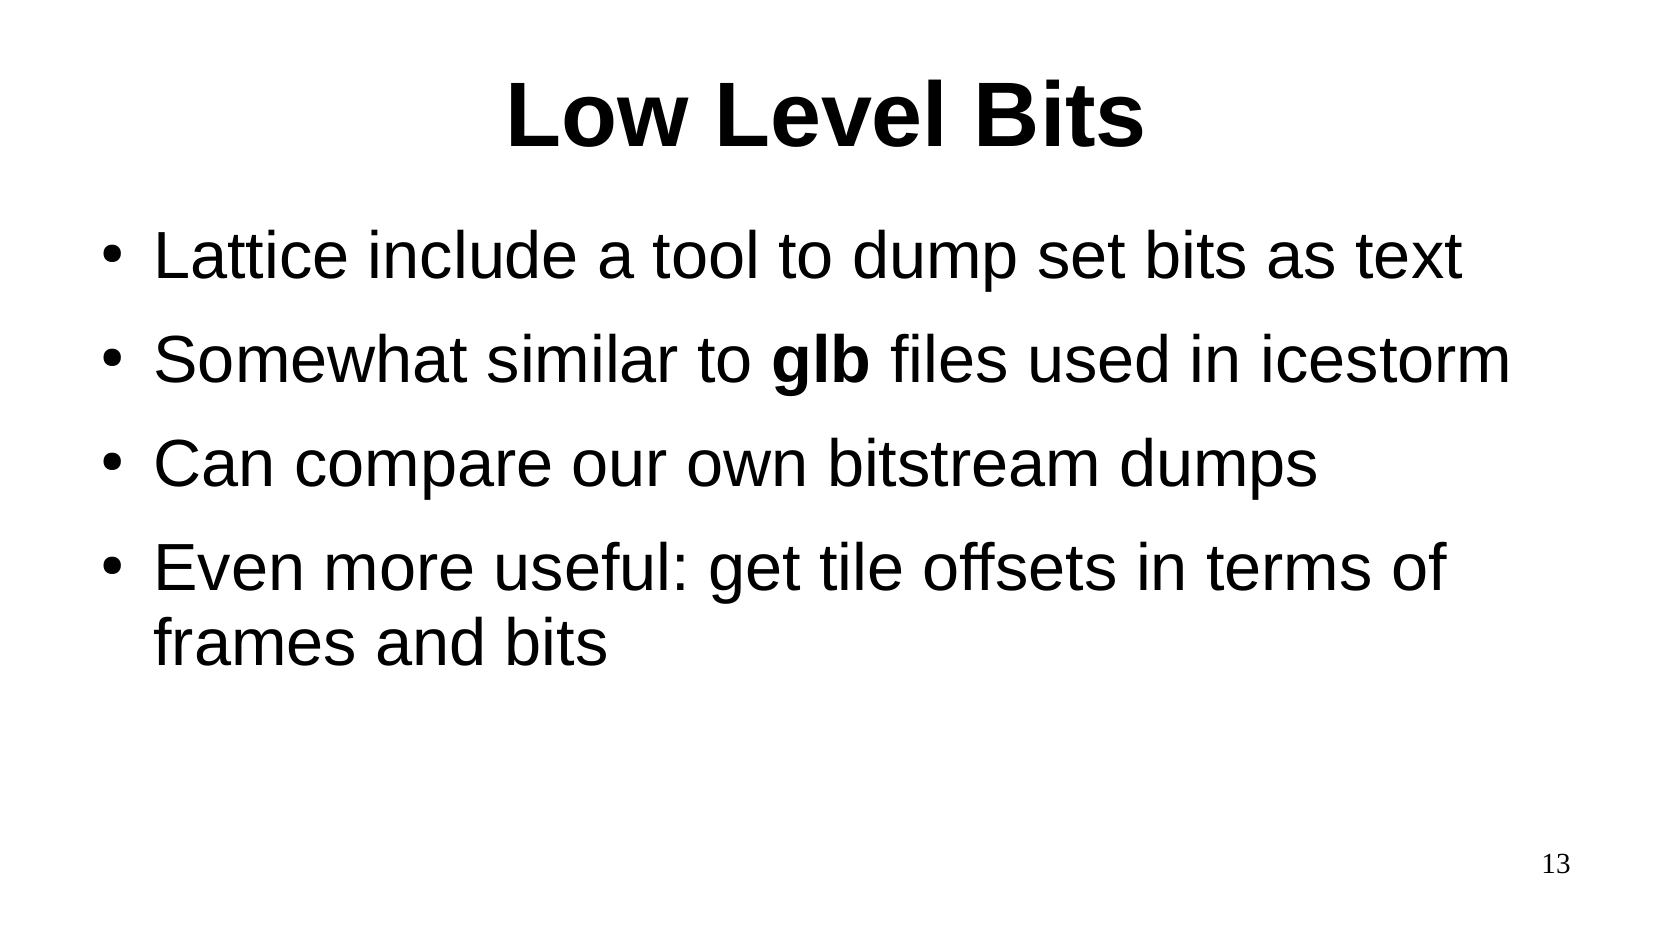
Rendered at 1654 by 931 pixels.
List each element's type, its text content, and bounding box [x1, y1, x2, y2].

list Lattice include a tool to dump set bits as text Somewhat similar to glb files used in icestorm Can compare our own bitstream dumps Even more useful: get tile offsets in terms of frames and bits [82, 217, 1571, 758]
title Low Level Bits [82, 37, 1571, 193]
